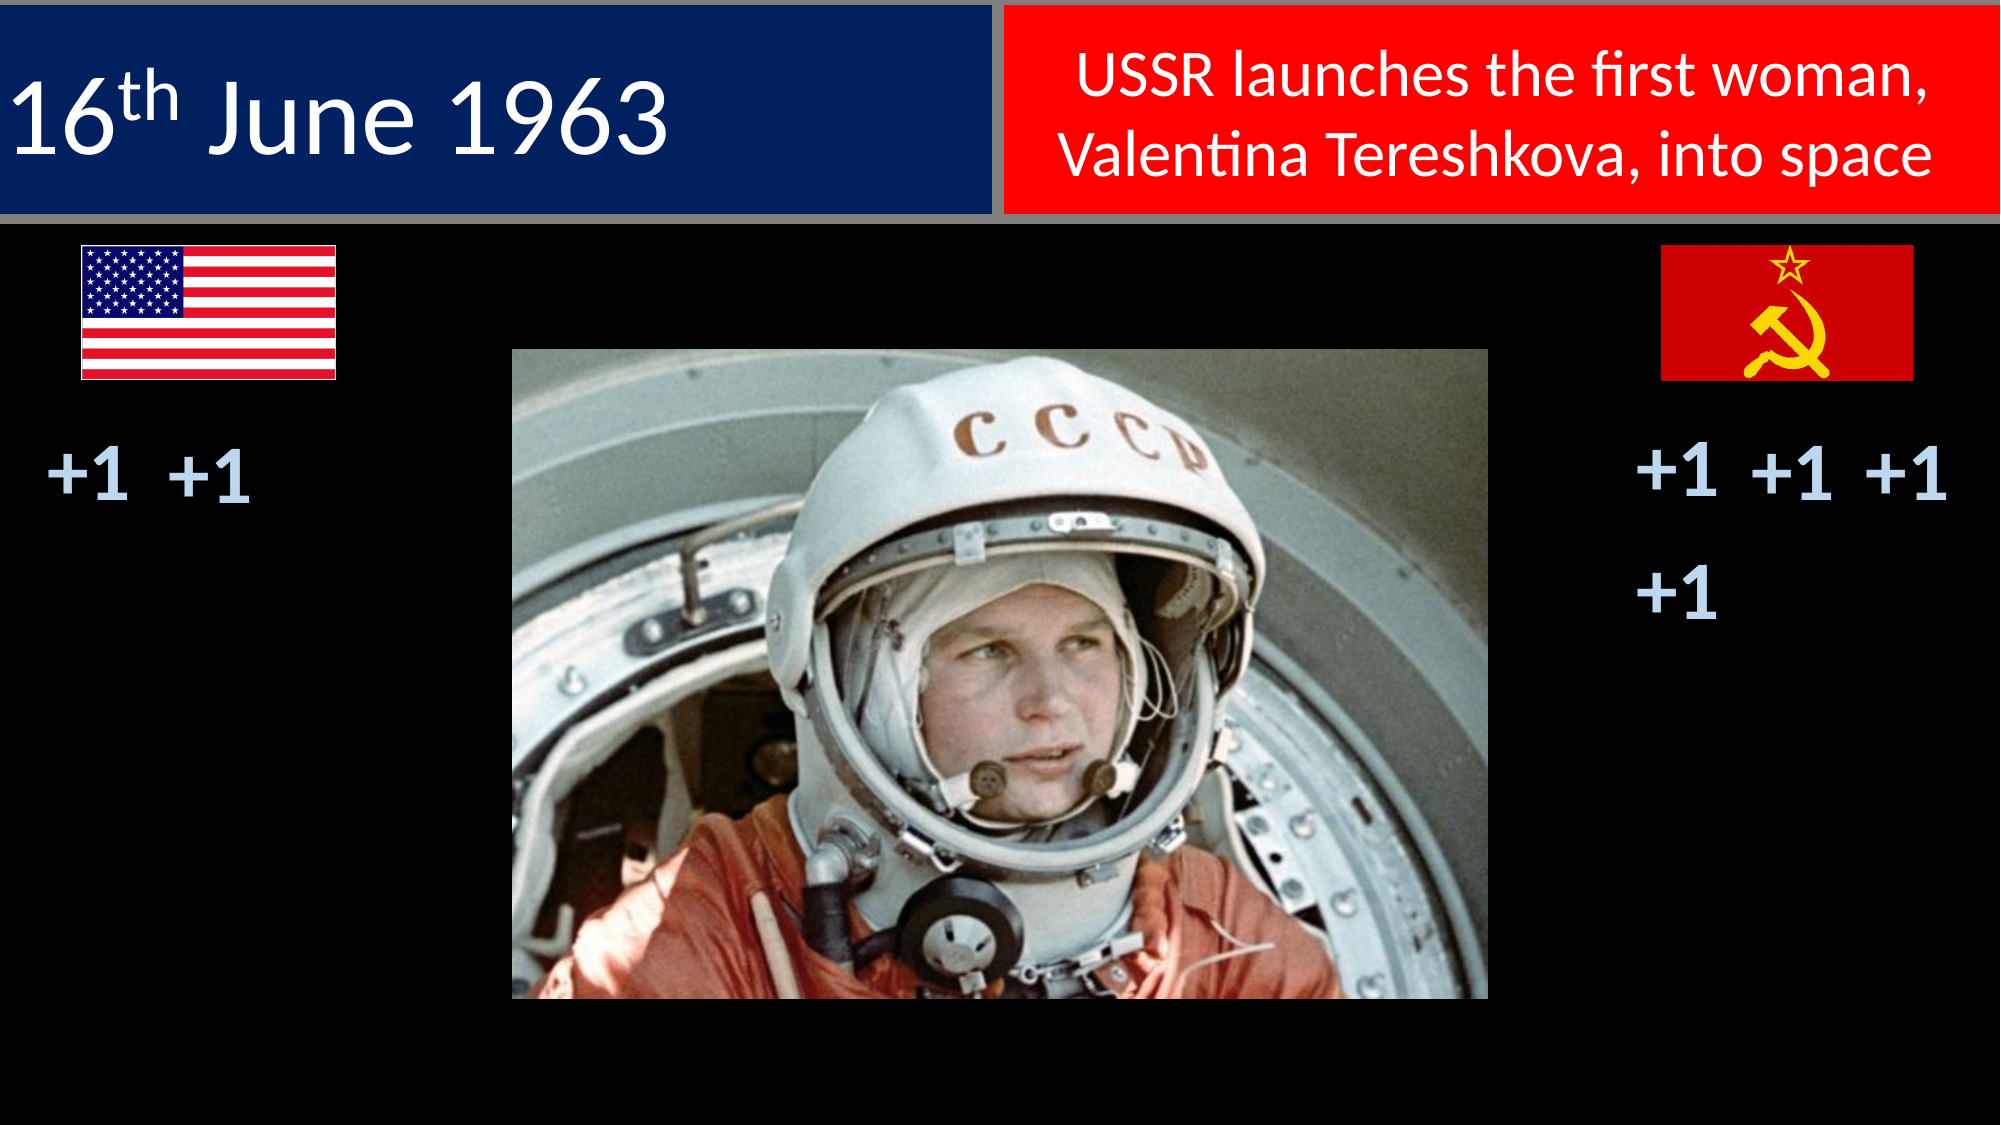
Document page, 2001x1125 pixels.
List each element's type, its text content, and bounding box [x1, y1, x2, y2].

text_box +1 [1621, 405, 1736, 523]
picture [1660, 245, 1914, 381]
text_box +1 [32, 409, 147, 526]
text_box +1 [1735, 409, 1850, 526]
text_box +1 [1850, 409, 1966, 526]
text_box 16th June 1963 [0, 0, 997, 219]
picture [512, 349, 1488, 999]
text_box +1 [154, 412, 269, 529]
picture [81, 245, 336, 381]
text_box +1 [1621, 528, 1736, 645]
text_box USSR launches the first woman, Valentina Tereshkova, into space [999, 0, 2000, 219]
